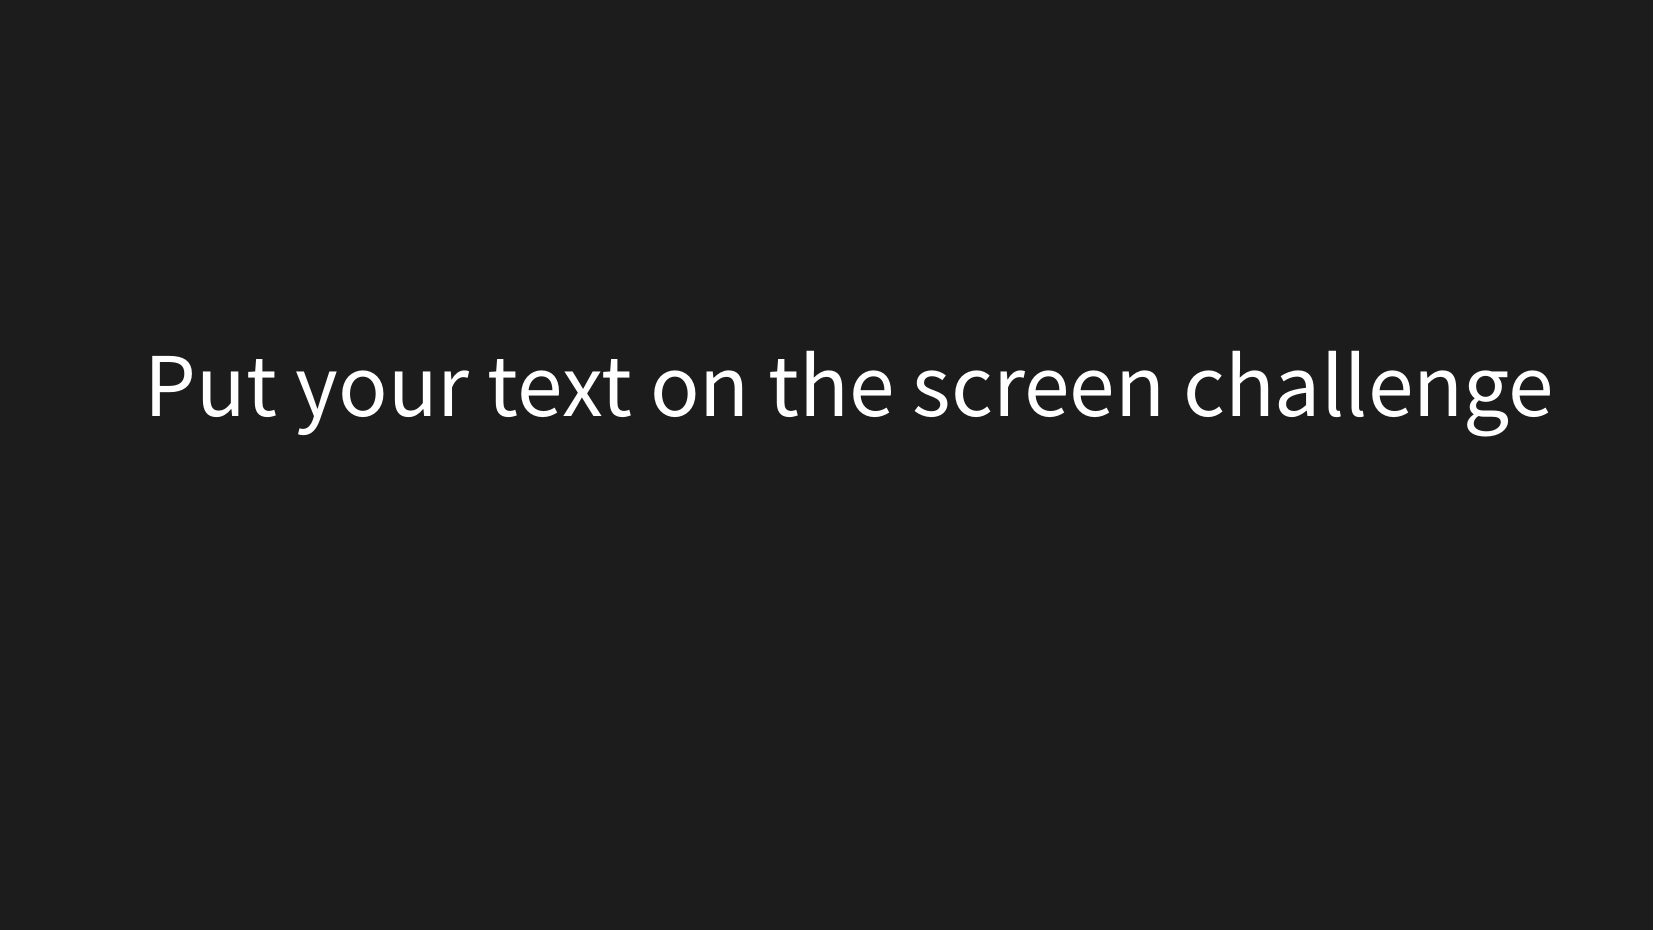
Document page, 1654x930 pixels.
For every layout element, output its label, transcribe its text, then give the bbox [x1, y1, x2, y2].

title Put your text on the screen challenge [23, 306, 1653, 461]
